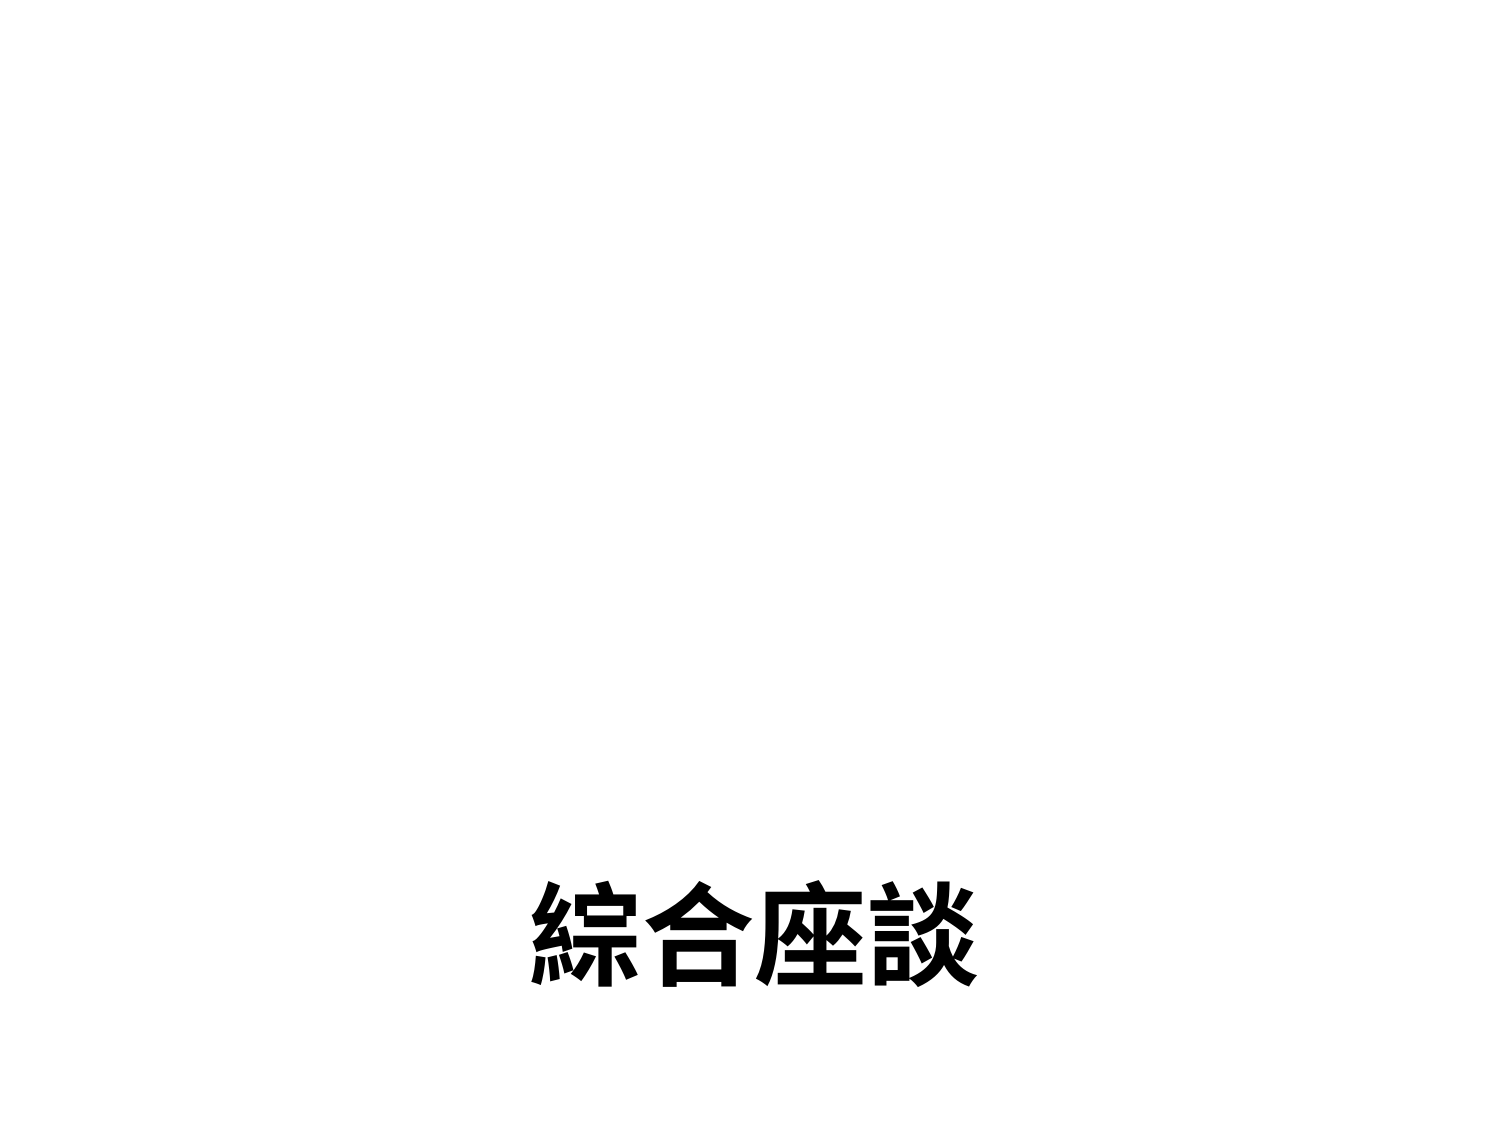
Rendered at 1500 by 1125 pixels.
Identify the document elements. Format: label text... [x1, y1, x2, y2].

text_box 綜合座談 [514, 857, 995, 1008]
